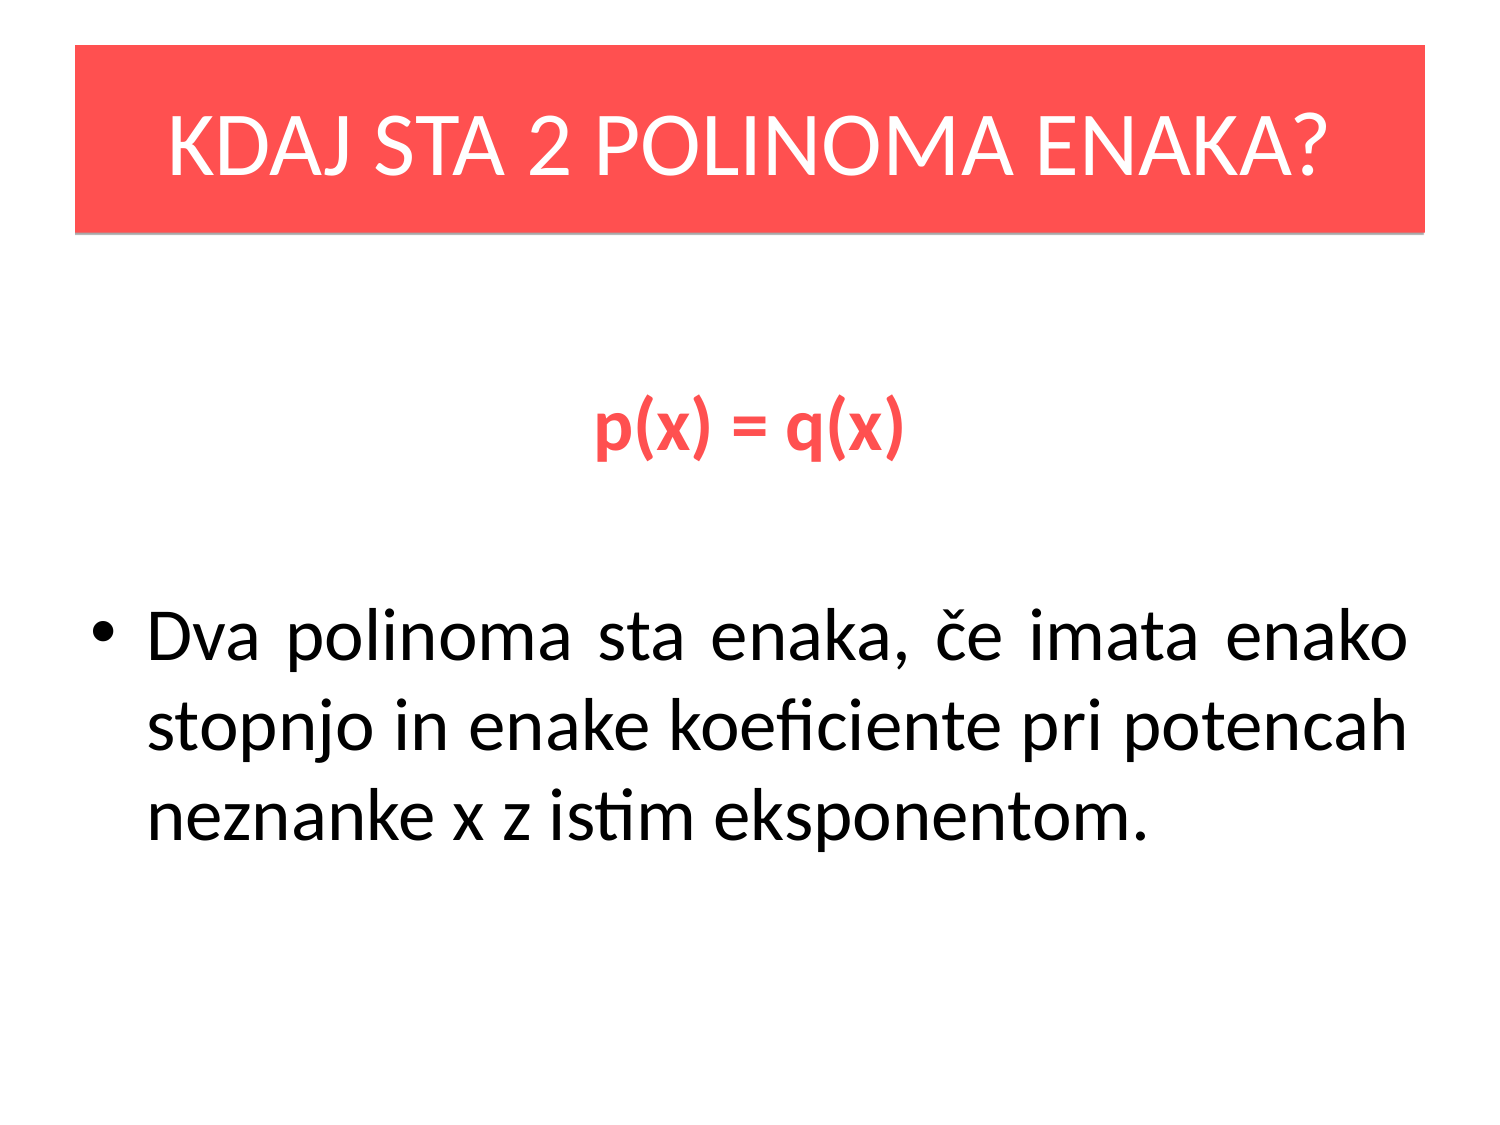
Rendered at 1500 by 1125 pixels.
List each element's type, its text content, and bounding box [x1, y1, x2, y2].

list p(x) = q(x) Dva polinoma sta enaka, če imata enako stopnjo in enake koeficiente pri potencah neznanke x z istim eksponentom. [75, 262, 1425, 1005]
title KDAJ STA 2 POLINOMA ENAKA? [75, 45, 1425, 233]
